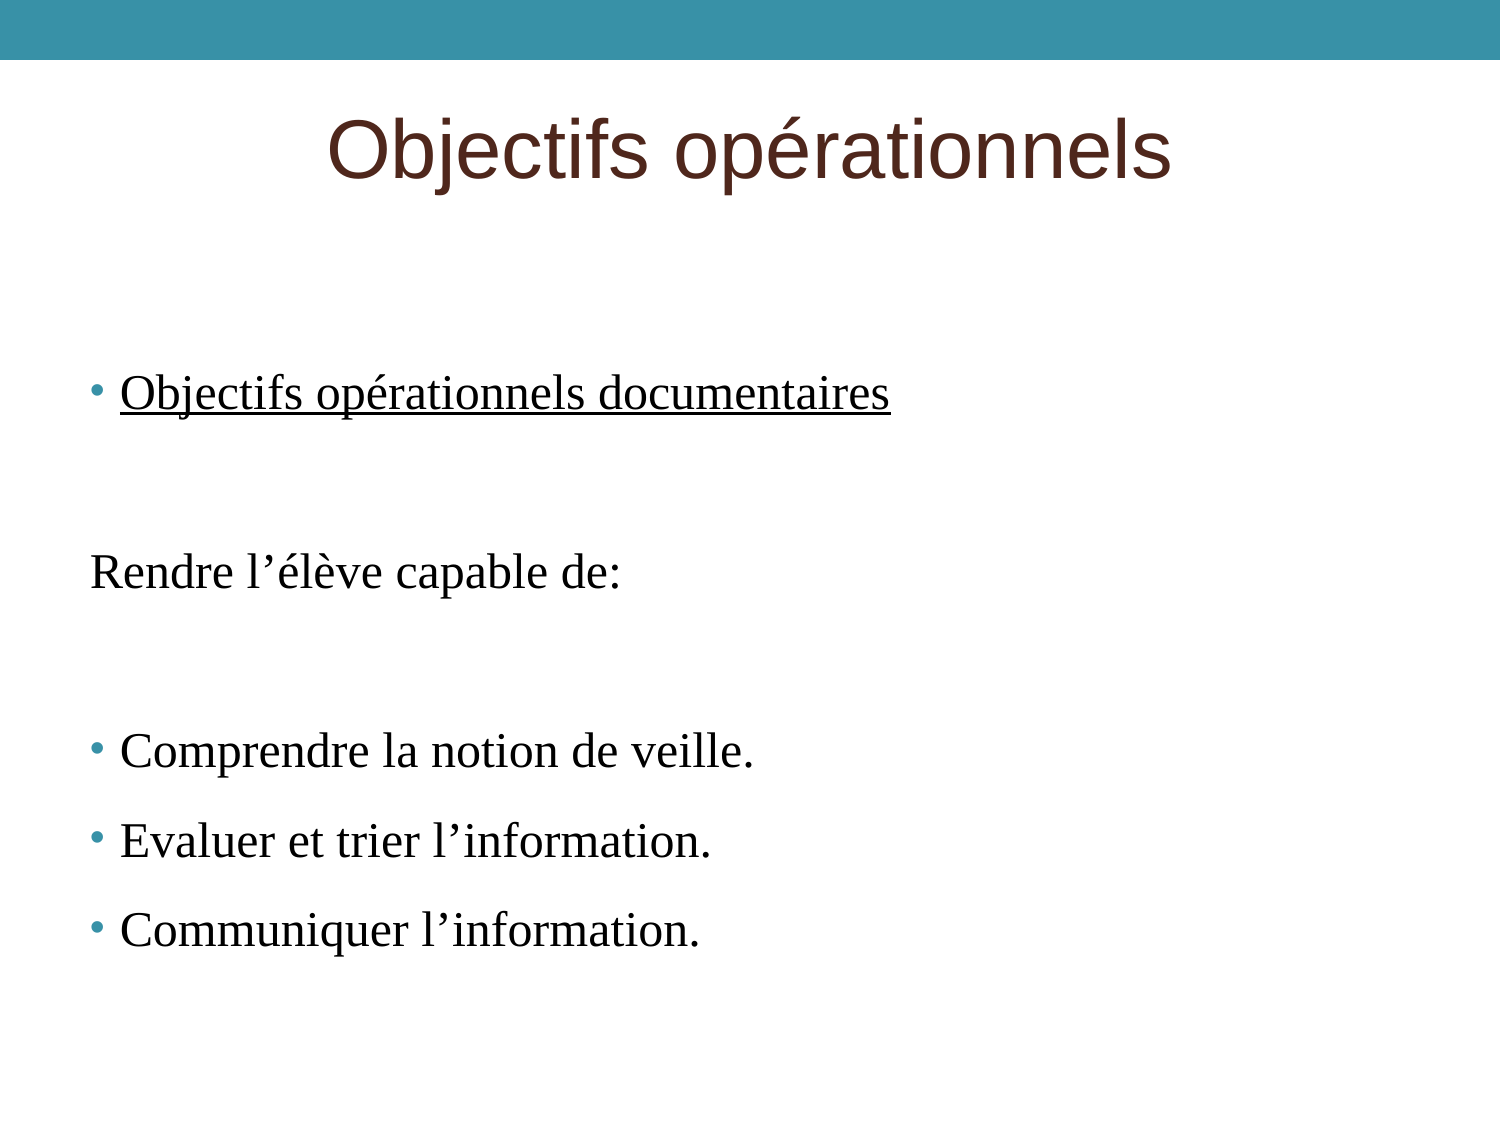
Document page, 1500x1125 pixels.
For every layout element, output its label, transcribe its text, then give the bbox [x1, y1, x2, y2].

list Objectifs opérationnels documentaires Rendre l’élève capable de: Comprendre la notion de veille. Evaluer et trier l’information. Communiquer l’information. [75, 262, 1425, 1012]
title Objectifs opérationnels [75, 87, 1425, 250]
